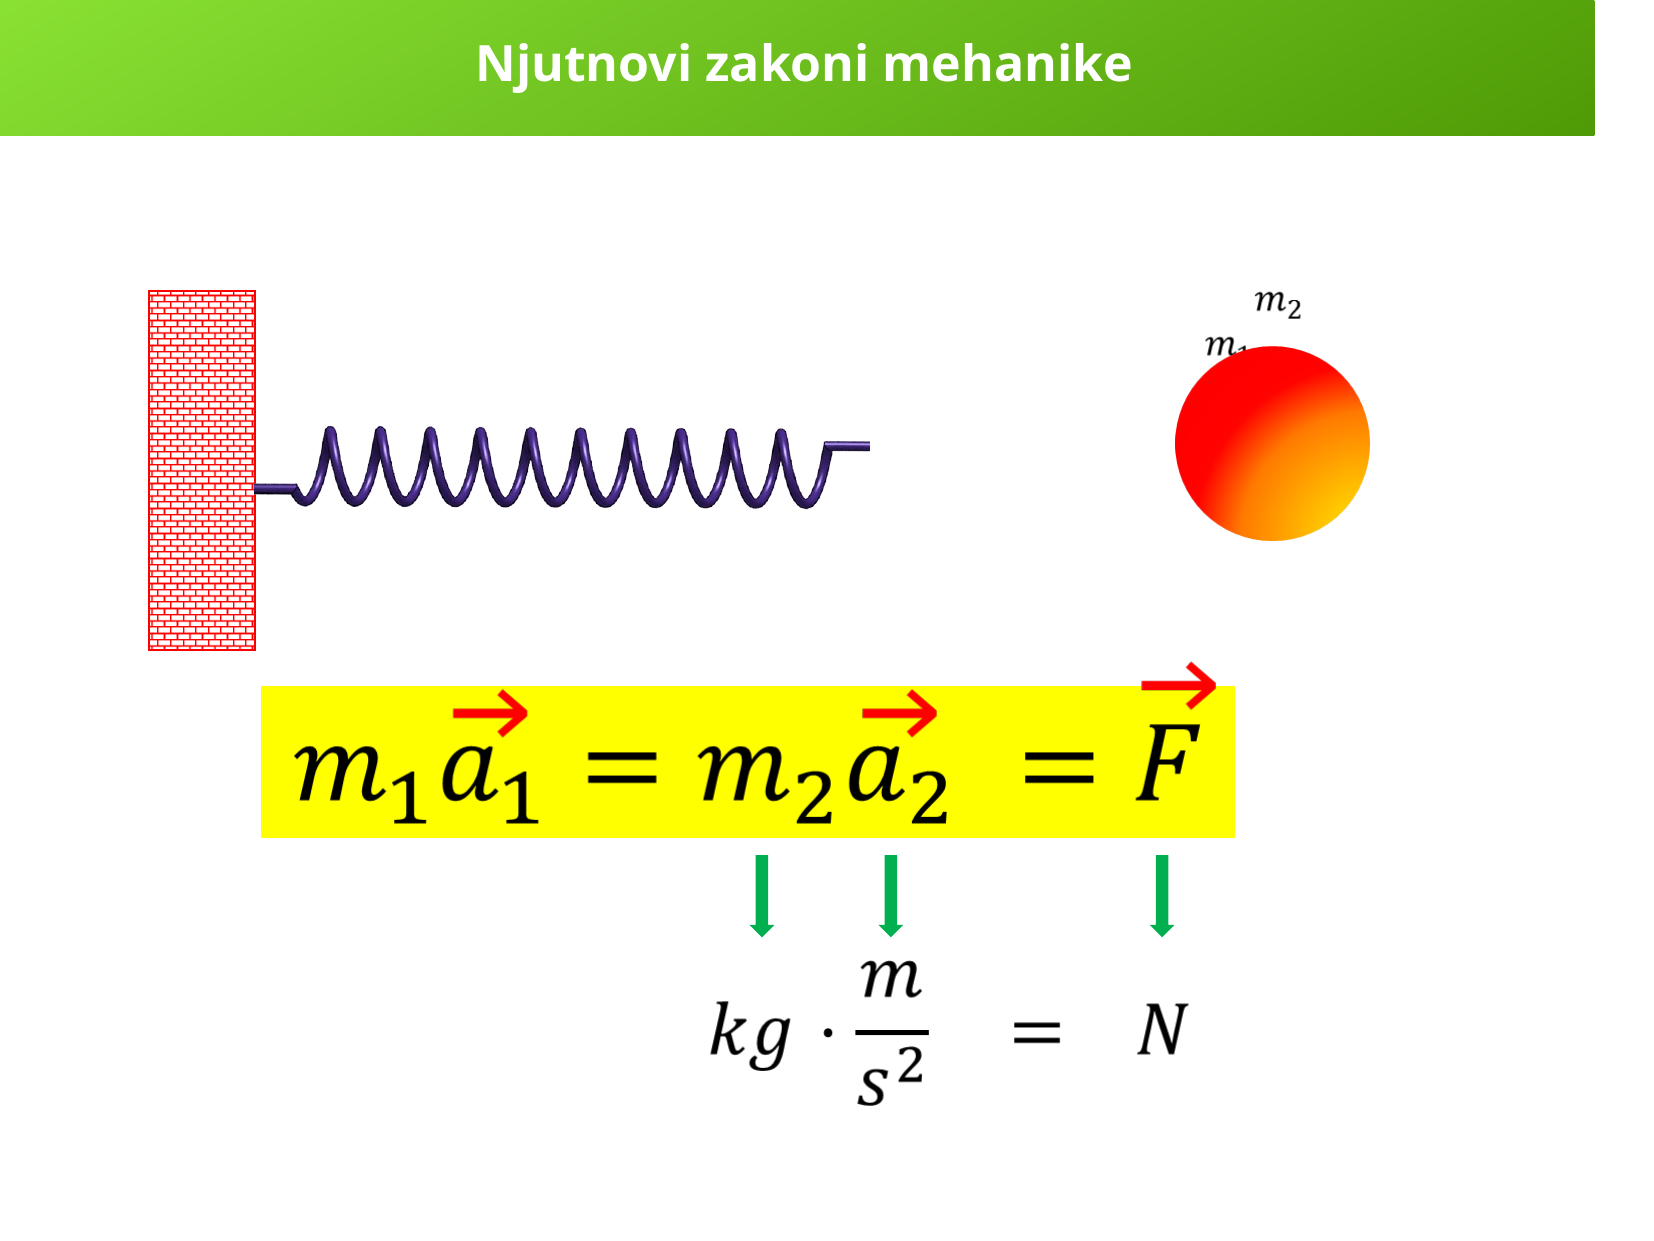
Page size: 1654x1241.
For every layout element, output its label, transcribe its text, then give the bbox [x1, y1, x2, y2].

picture [254, 422, 870, 511]
text_box [749, 855, 775, 938]
picture [1111, 976, 1217, 1083]
picture [683, 943, 953, 1115]
picture [261, 623, 1254, 909]
text_box [148, 290, 255, 651]
text_box [878, 855, 904, 938]
text_box Njutnovi zakoni mehanike [217, 23, 1392, 100]
text_box [1149, 855, 1175, 938]
picture [1175, 267, 1370, 541]
picture [984, 976, 1089, 1083]
